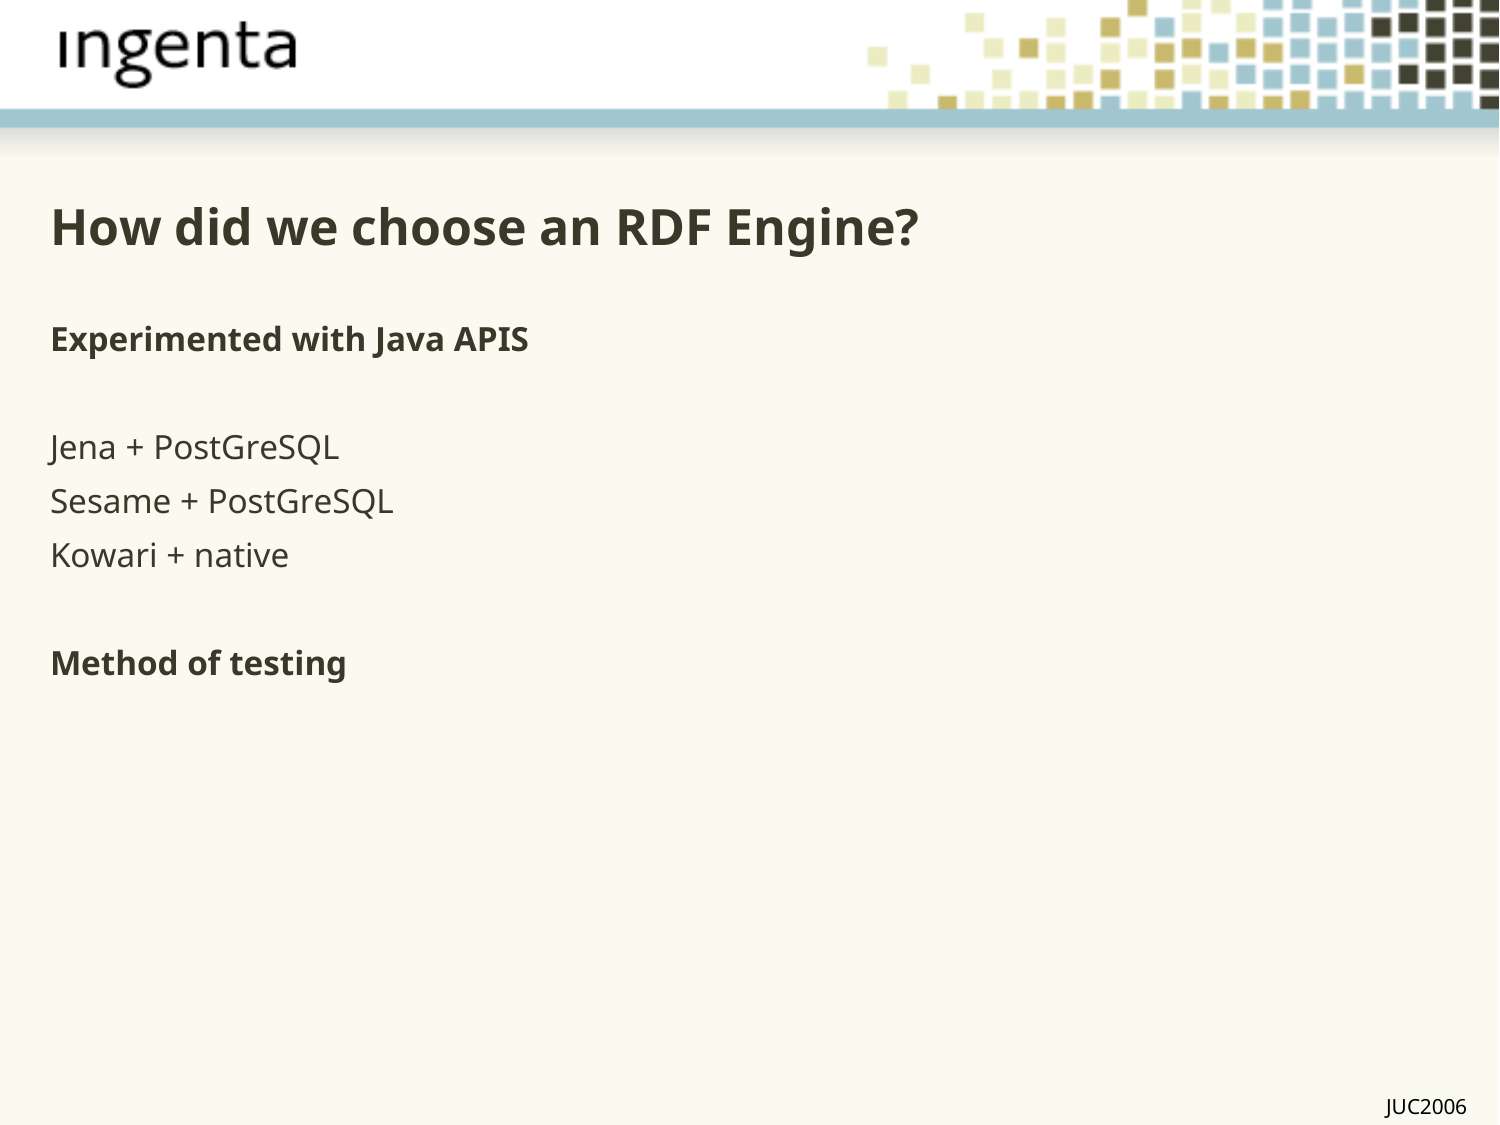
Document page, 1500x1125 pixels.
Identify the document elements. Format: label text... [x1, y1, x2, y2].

title How did we choose an RDF Engine? [50, 187, 1375, 262]
picture [0, 0, 1499, 1125]
list Experimented with Java APIS Jena + PostGreSQL Sesame + PostGreSQL Kowari + native Method of testing [50, 262, 1375, 975]
